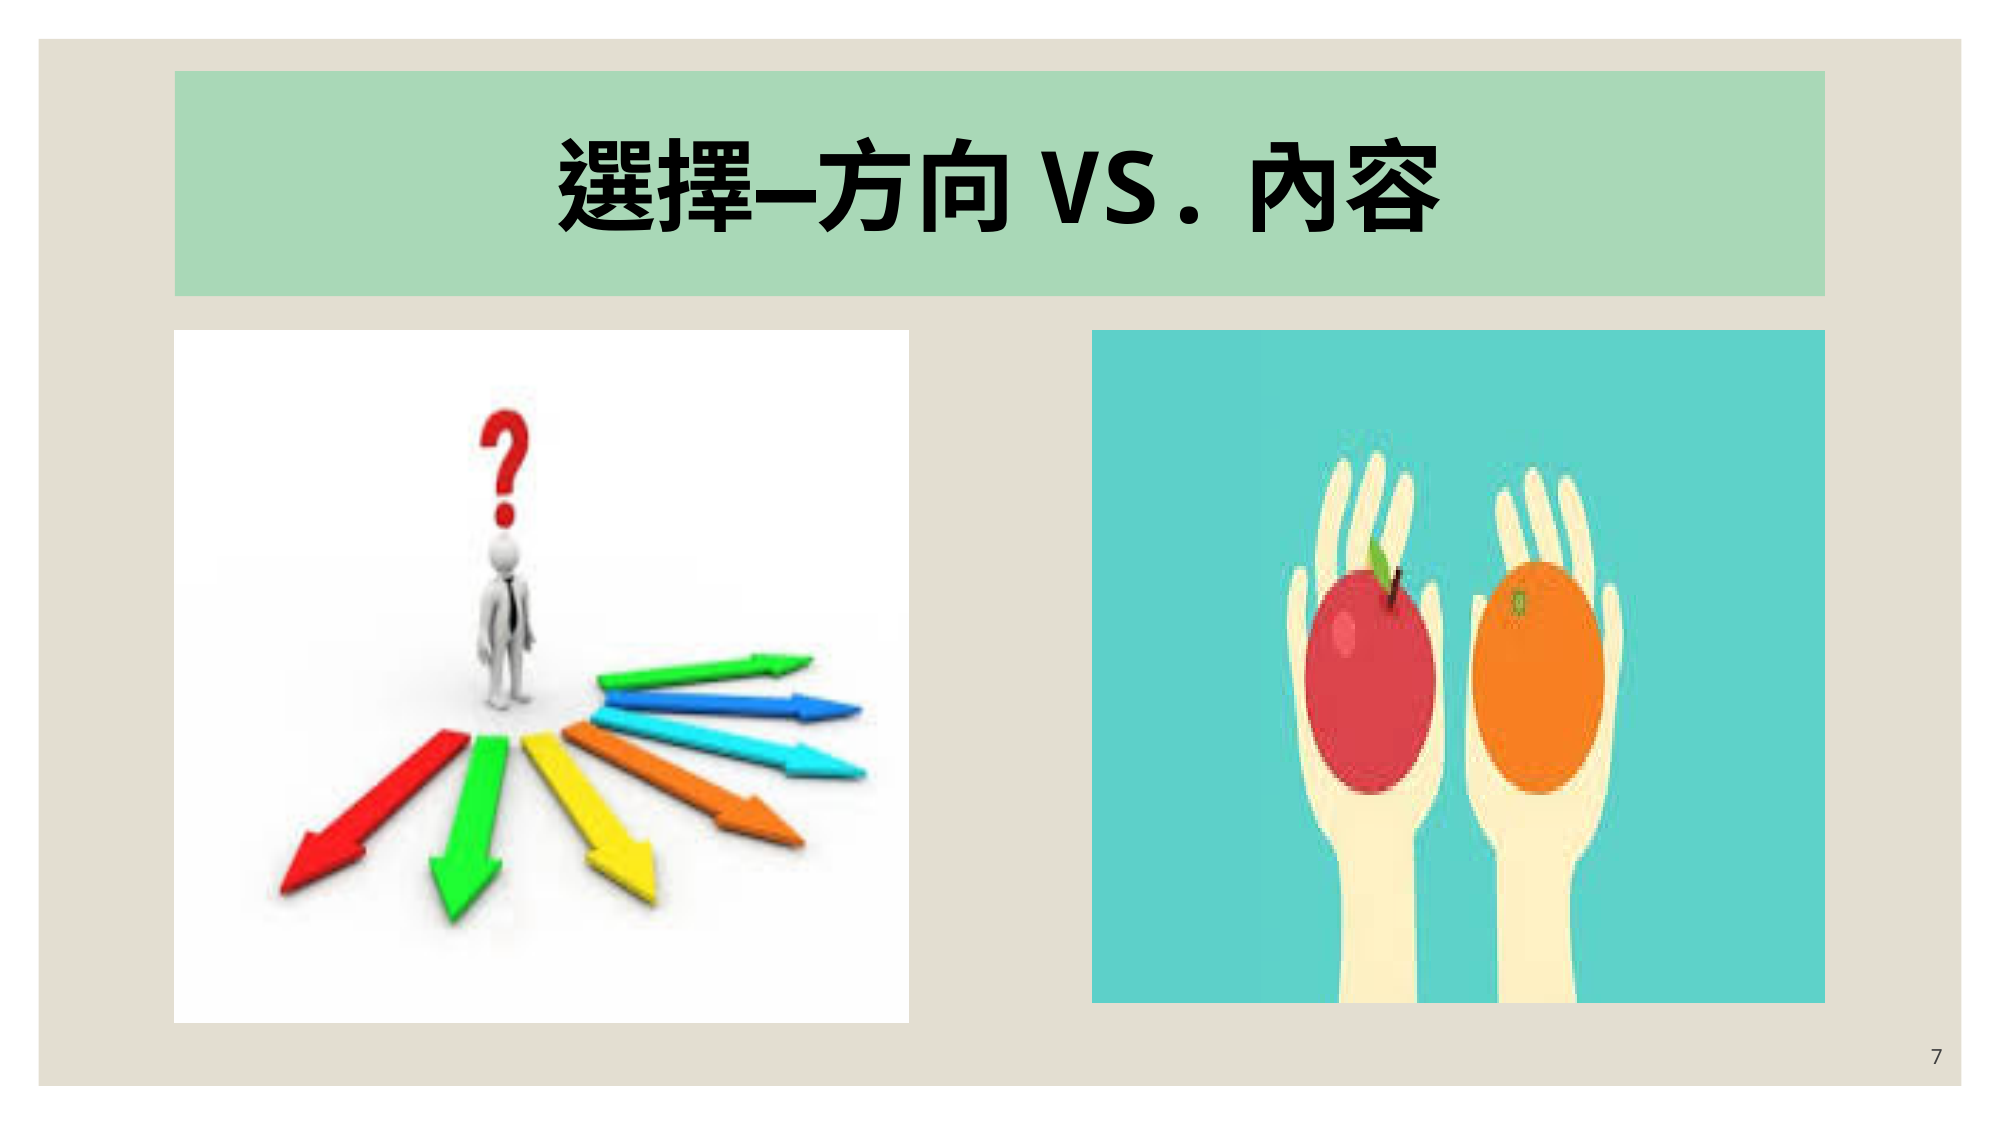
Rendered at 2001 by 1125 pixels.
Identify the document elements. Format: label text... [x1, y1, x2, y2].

picture [174, 330, 909, 1023]
slide_number <編號> [1717, 1034, 1958, 1080]
title 選擇—方向VS.內容 [174, 71, 1825, 297]
picture [1092, 330, 1825, 1003]
